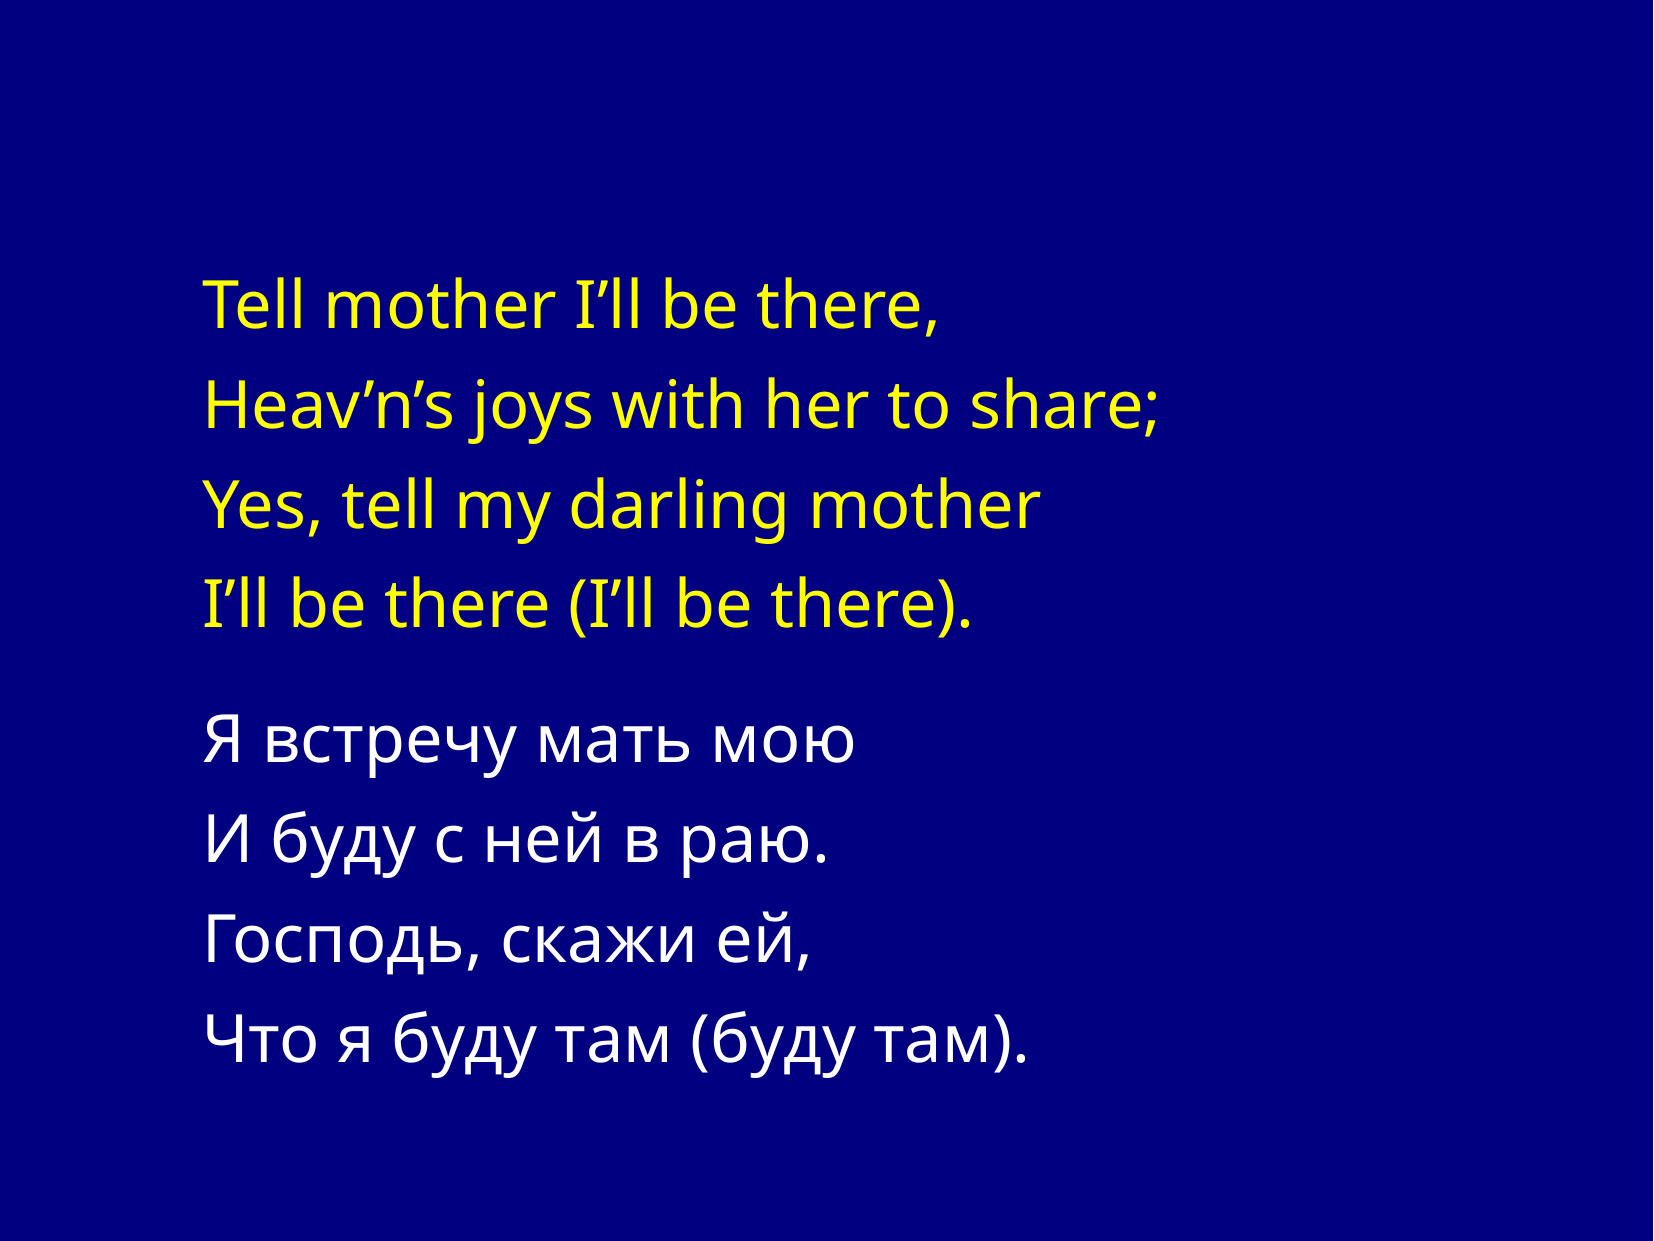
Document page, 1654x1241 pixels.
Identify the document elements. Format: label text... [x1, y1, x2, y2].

text_box Tell mother I’ll be there, Heav’n’s joys with her to share; Yes, tell my darling mother I’ll be there (I’ll be there). [75, 150, 1576, 638]
text_box Я встречу мать мою И буду с ней в раю. Господь, скажи ей, Что я буду там (буду там). [75, 675, 1576, 1163]
